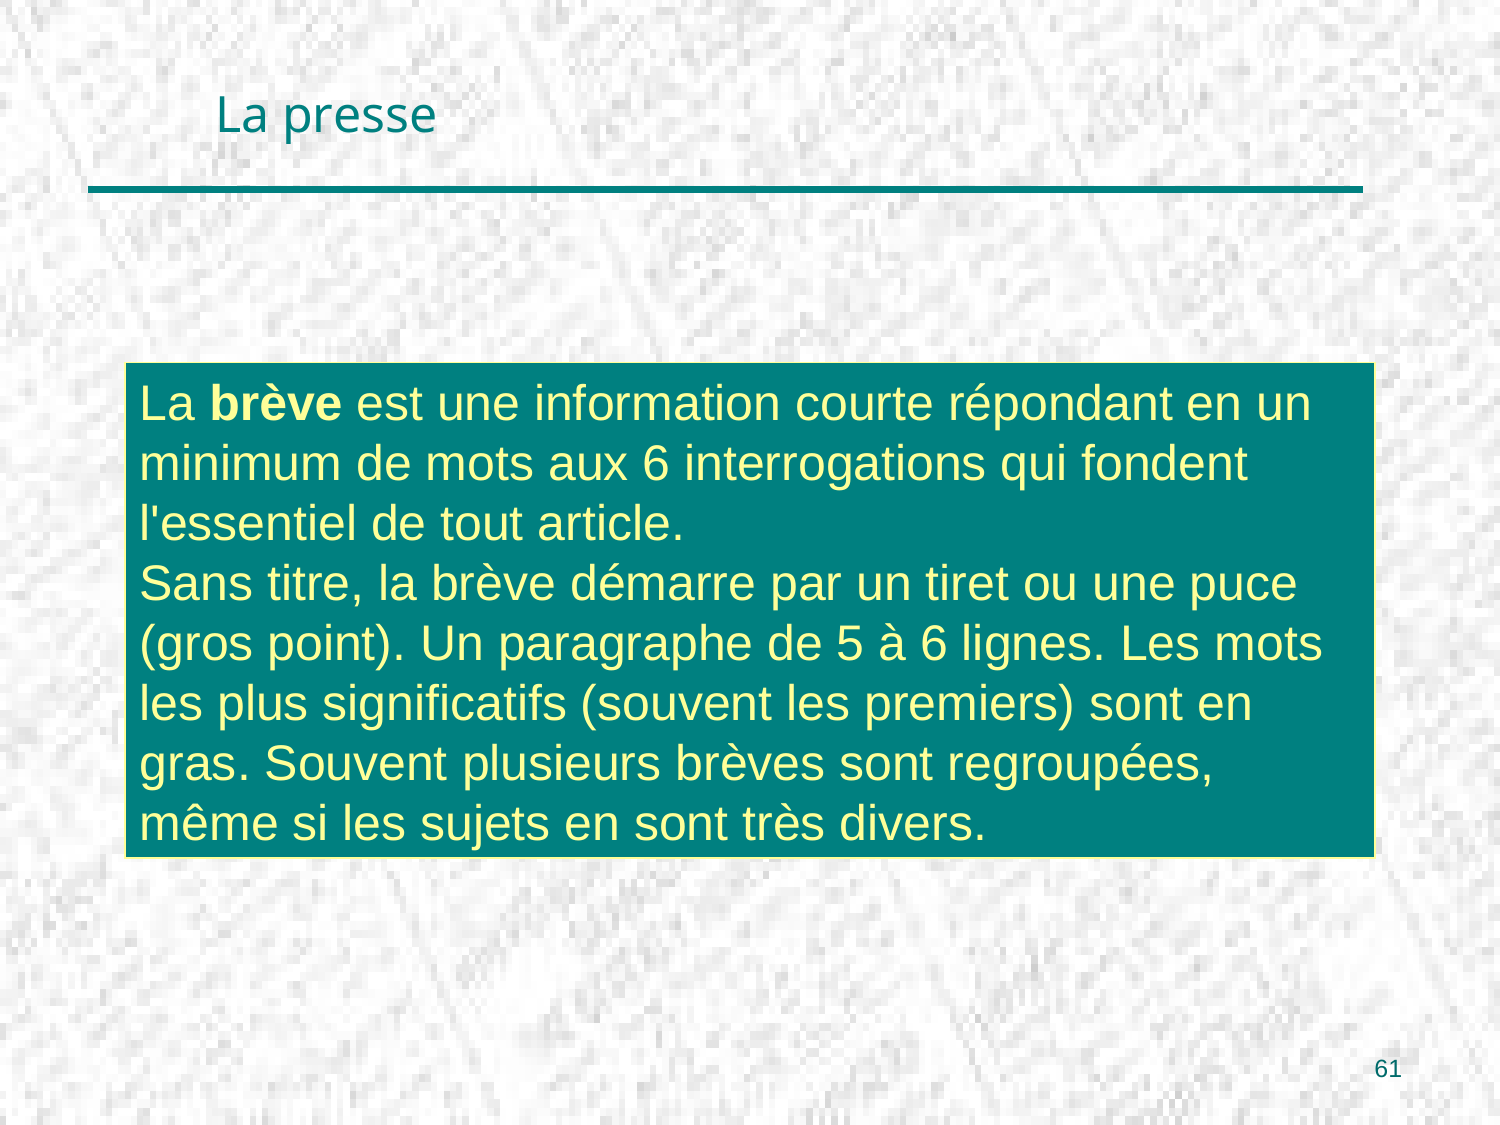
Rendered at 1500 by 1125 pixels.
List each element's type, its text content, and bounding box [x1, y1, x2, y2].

text_box La brève est une information courte répondant en un minimum de mots aux 6 interrogations qui fondent l'essentiel de tout article. Sans titre, la brève démarre par un tiret ou une puce (gros point). Un paragraphe de 5 à 6 lignes. Les mots les plus significatifs (souvent les premiers) sont en gras. Souvent plusieurs brèves sont regroupées, même si les sujets en sont très divers. [125, 362, 1376, 858]
text_box La presse [200, 74, 454, 151]
picture [0, 0, 1500, 1125]
